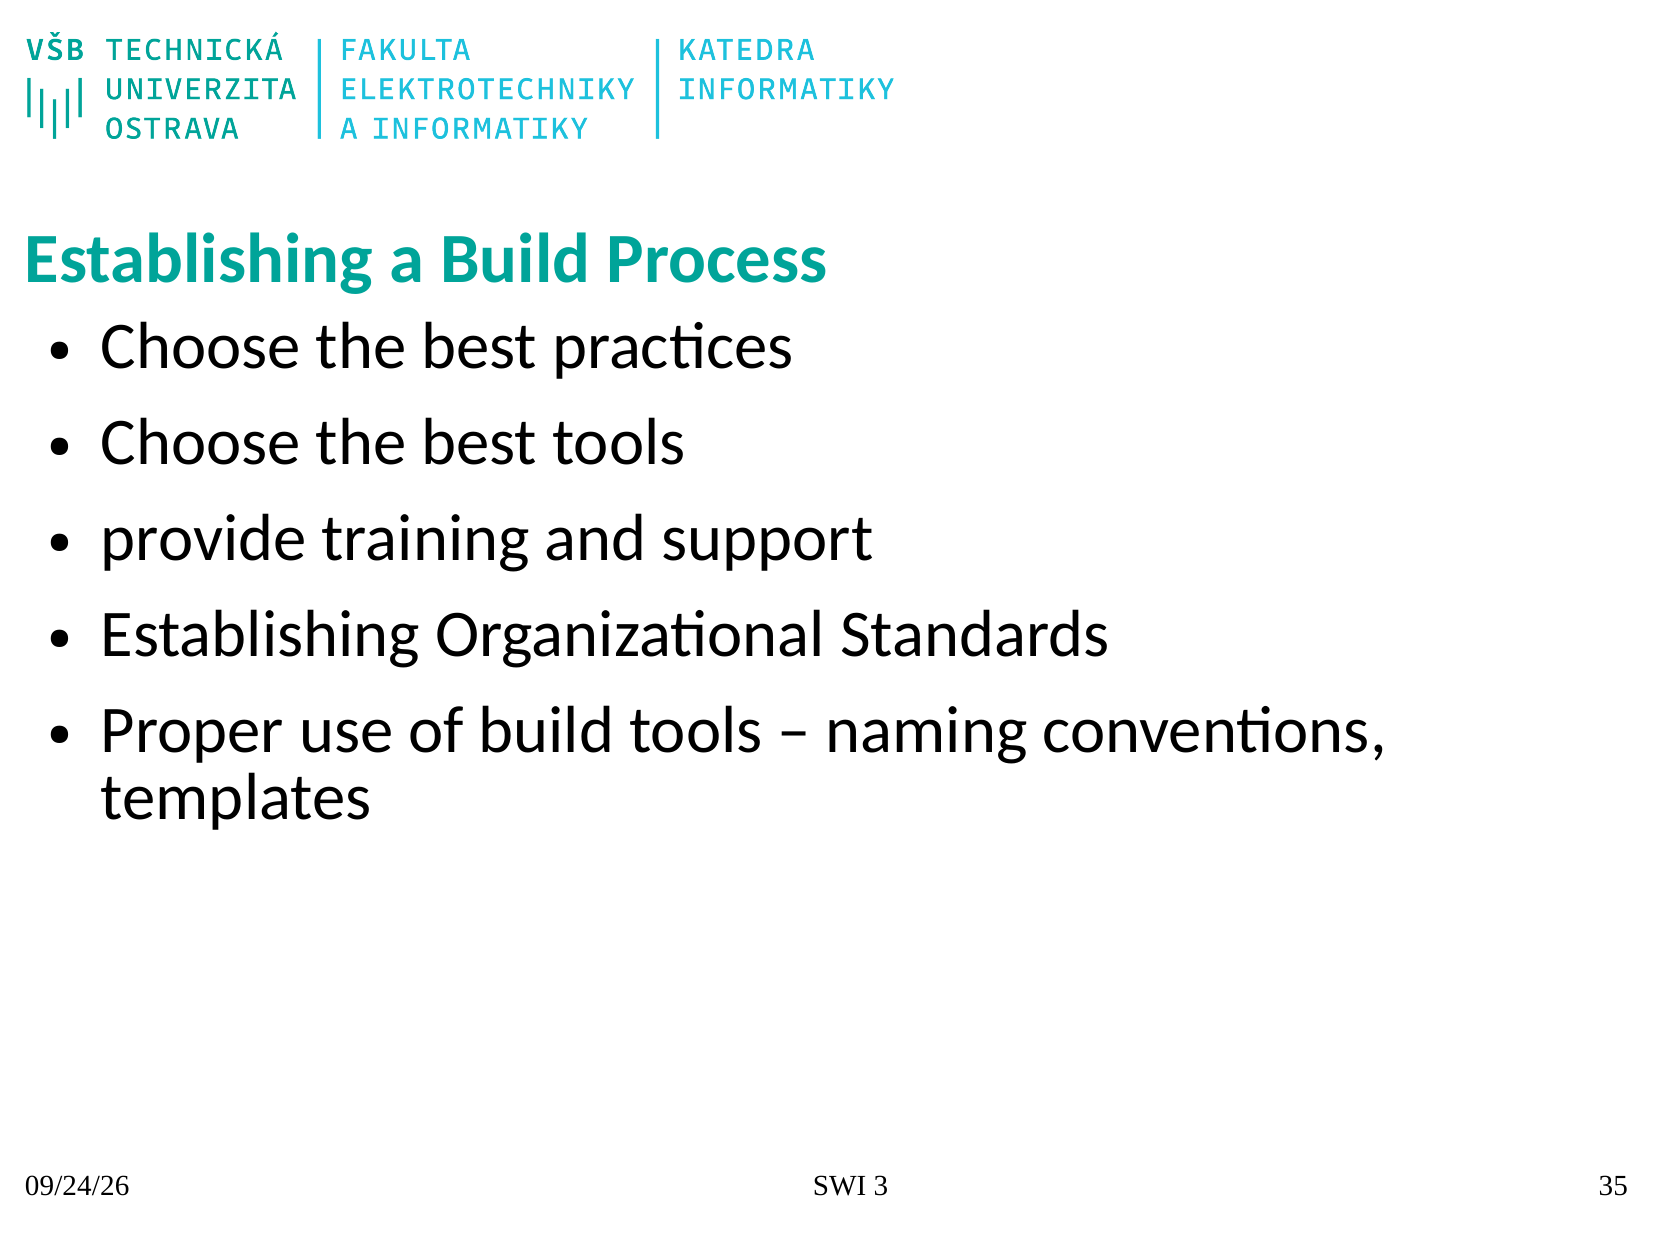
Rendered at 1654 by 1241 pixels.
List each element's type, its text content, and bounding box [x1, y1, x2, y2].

title Establishing a Build Process [24, 169, 1629, 300]
list Choose the best practices Choose the best tools provide training and support Establishing Organizational Standards Proper use of build tools – naming conventions, templates [30, 318, 1629, 1146]
picture [26, 31, 894, 139]
